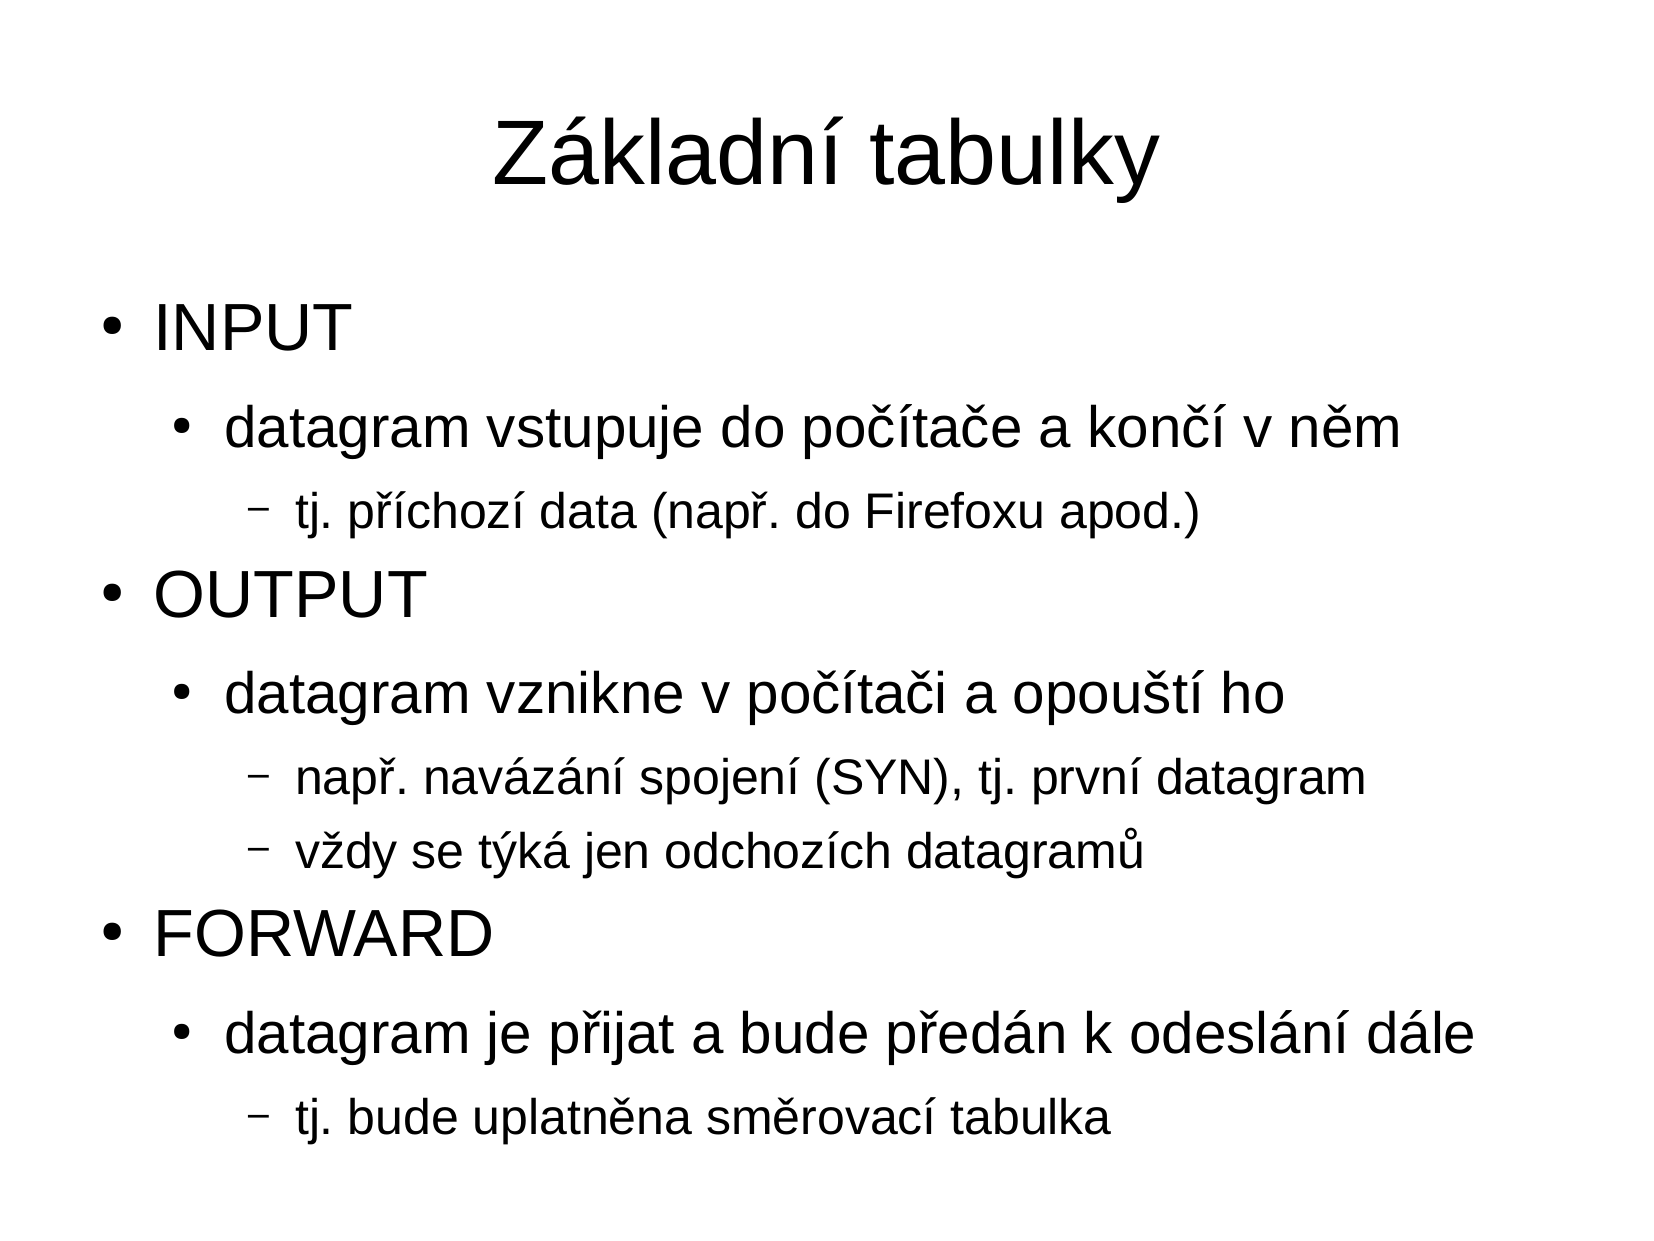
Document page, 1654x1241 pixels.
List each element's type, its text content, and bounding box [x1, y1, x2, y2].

list INPUT datagram vstupuje do počítače a končí v něm tj. příchozí data (např. do Firefoxu apod.) OUTPUT datagram vznikne v počítači a opouští ho např. navázání spojení (SYN), tj. první datagram vždy se týká jen odchozích datagramů FORWARD datagram je přijat a bude předán k odeslání dále tj. bude uplatněna směrovací tabulka [82, 290, 1571, 1146]
title Základní tabulky [82, 49, 1571, 257]
